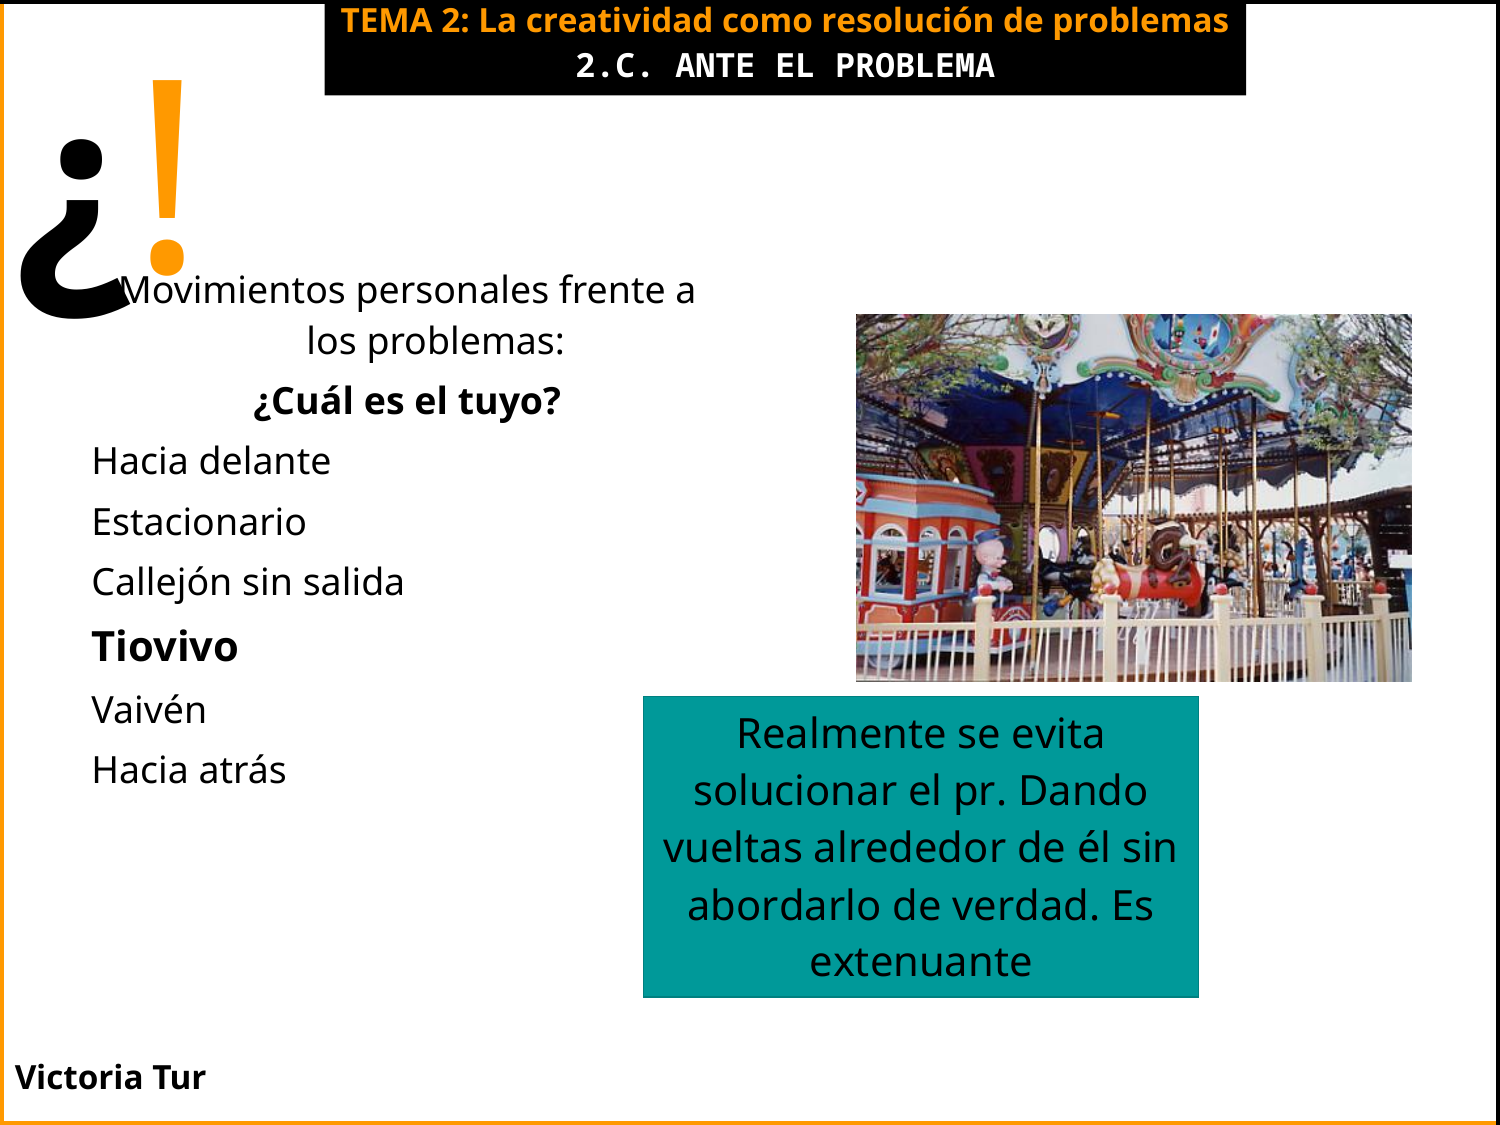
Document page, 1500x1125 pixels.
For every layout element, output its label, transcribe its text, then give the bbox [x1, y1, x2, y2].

text_box Realmente se evita solucionar el pr. Dando vueltas alrededor de él sin abordarlo de verdad. Es extenuante [643, 696, 1199, 997]
list Movimientos personales frente a los problemas: ¿Cuál es el tuyo? Hacia delante Estacionario Callejón sin salida Tiovivo Vaivén Hacia atrás [76, 255, 739, 998]
picture [856, 314, 1412, 682]
